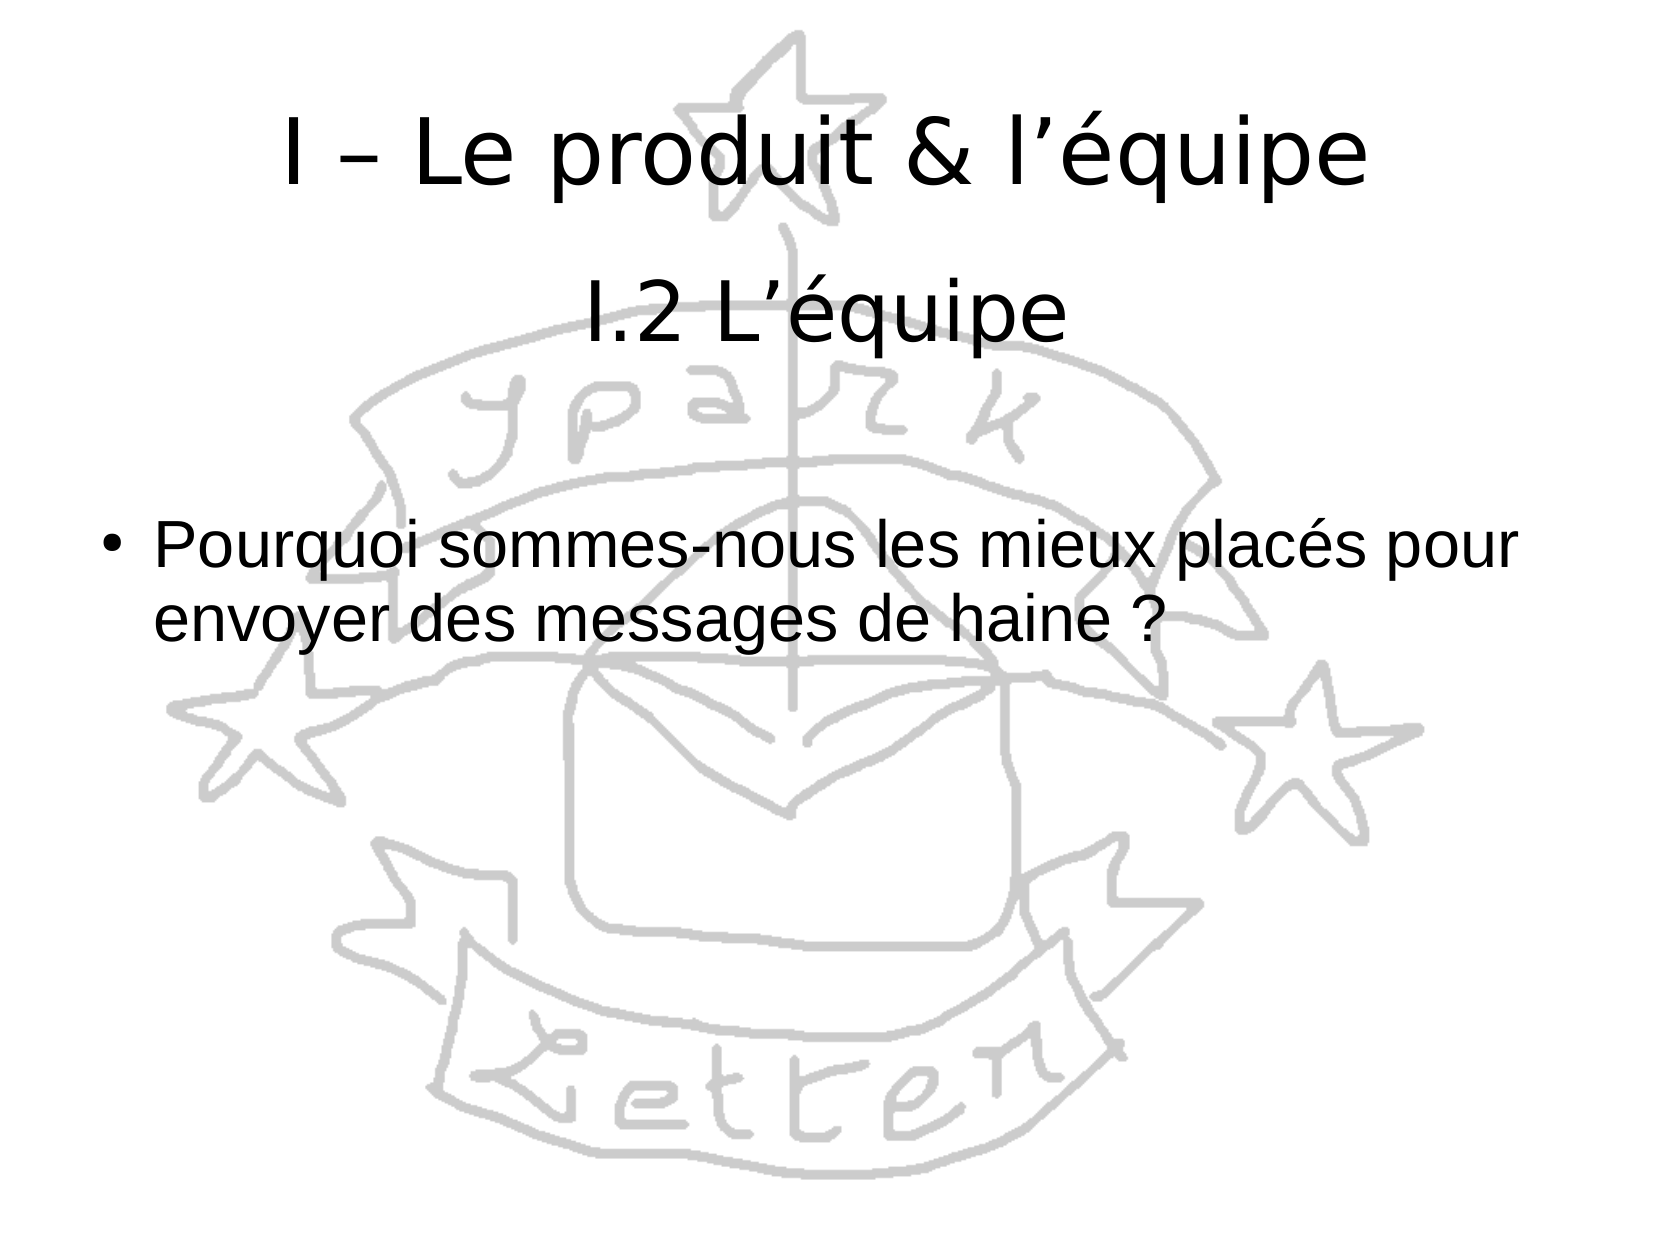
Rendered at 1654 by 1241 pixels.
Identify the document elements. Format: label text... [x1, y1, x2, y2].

picture [29, 369, 1648, 1241]
title I – Le produit & l’équipe [82, 49, 1571, 256]
list Pourquoi sommes-nous les mieux placés pour envoyer des messages de haine ? [82, 402, 1571, 1122]
text_box I.2 L’équipe [0, 256, 1654, 369]
picture [29, 11, 1648, 256]
